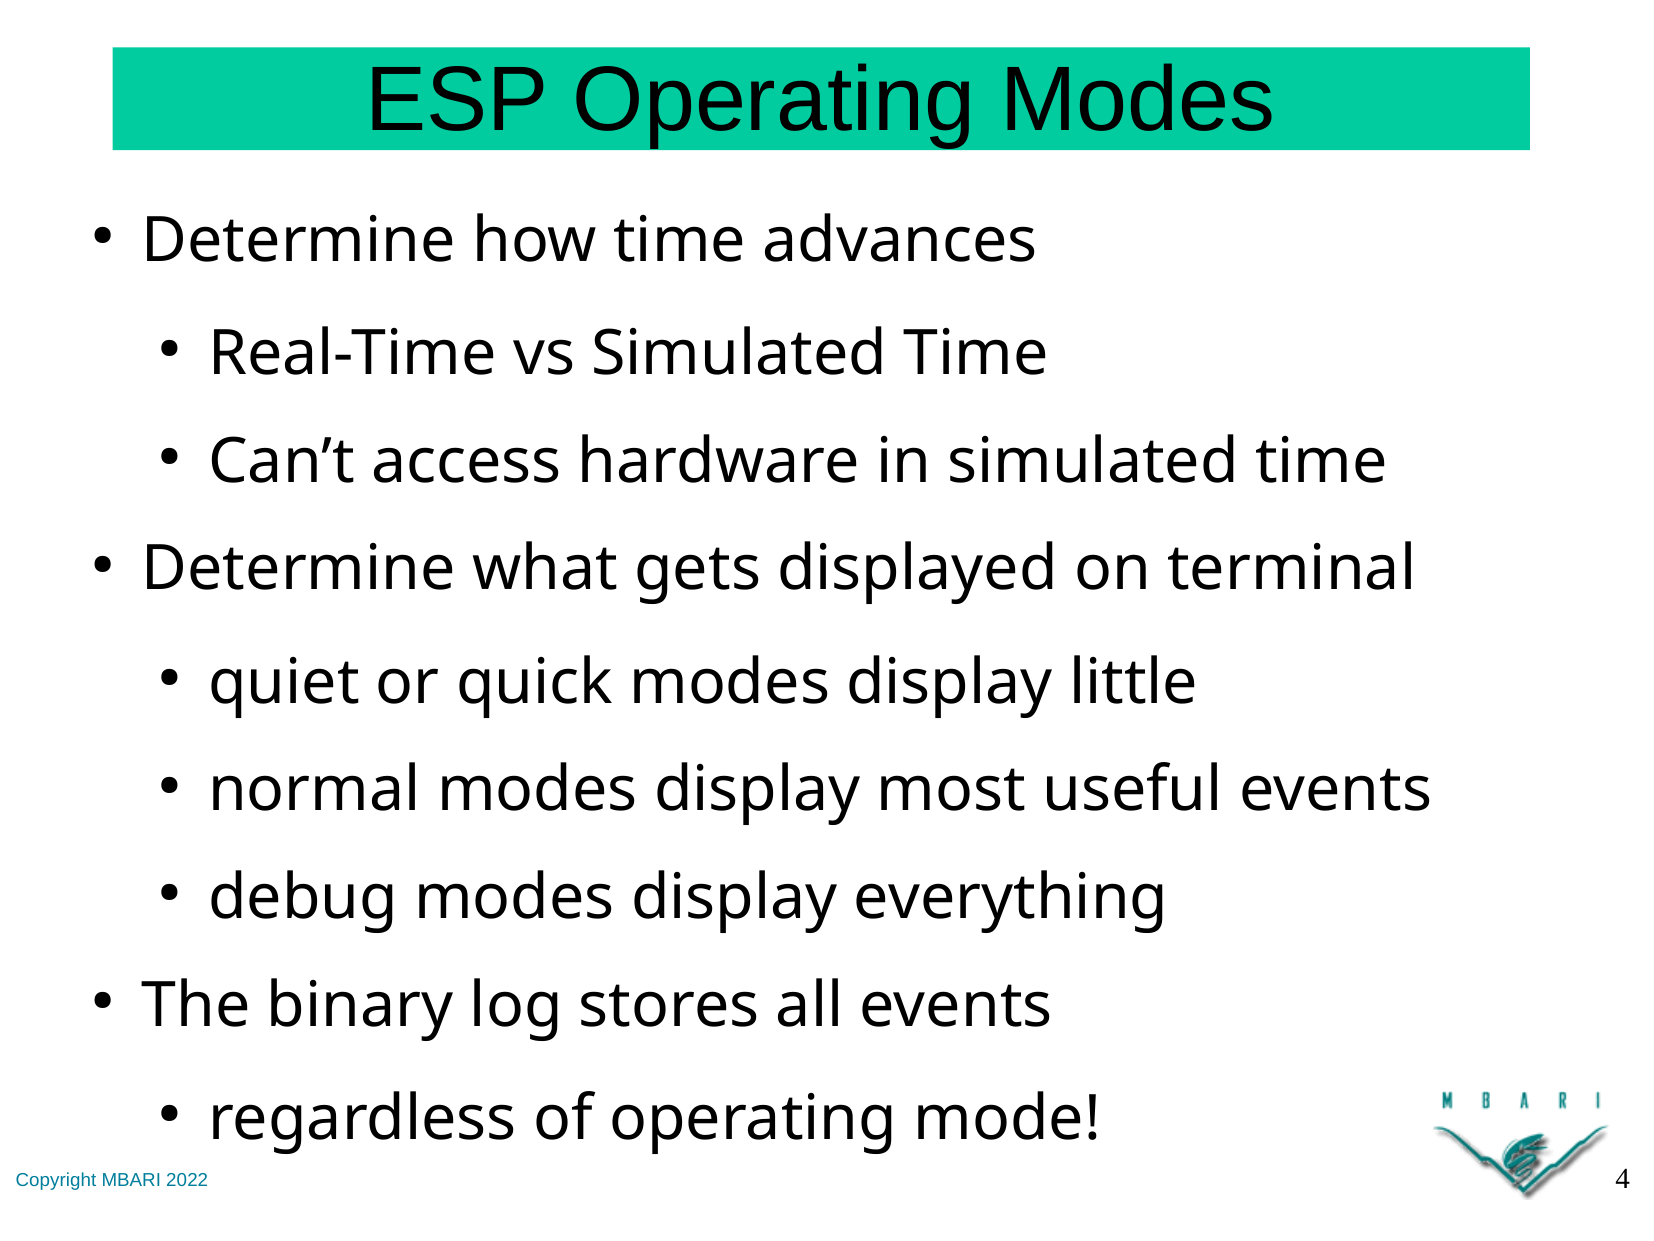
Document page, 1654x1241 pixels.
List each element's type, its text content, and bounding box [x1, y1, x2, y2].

list Determine how time advances Real-Time vs Simulated Time Can’t access hardware in simulated time Determine what gets displayed on terminal quiet or quick modes display little normal modes display most useful events debug modes display everything The binary log stores all events regardless of operating mode! [75, 194, 1651, 1163]
picture [1426, 1163, 1613, 1200]
title ESP Operating Modes [112, 47, 1530, 151]
